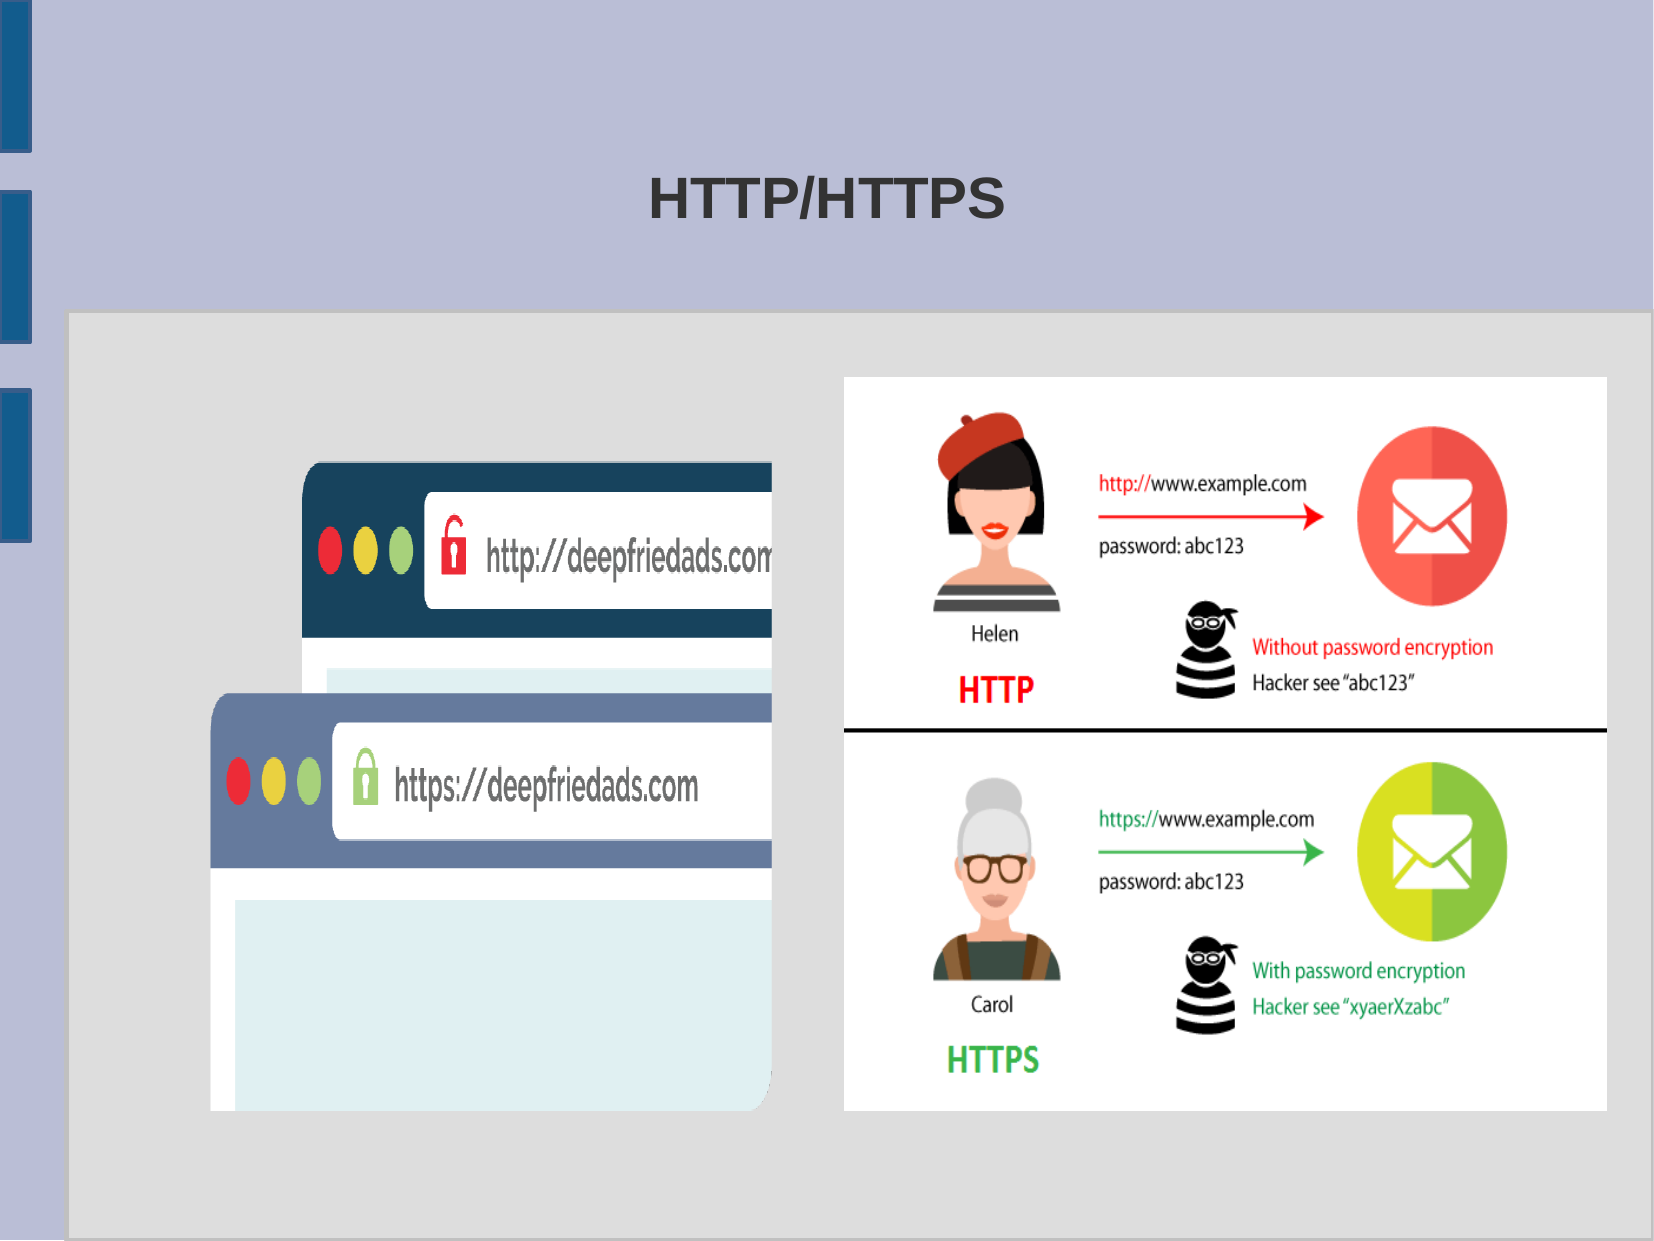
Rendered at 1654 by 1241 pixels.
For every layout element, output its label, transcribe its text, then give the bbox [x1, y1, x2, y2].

title HTTP/HTTPS [121, 91, 1534, 299]
picture [121, 377, 811, 1111]
picture [844, 377, 1607, 1111]
